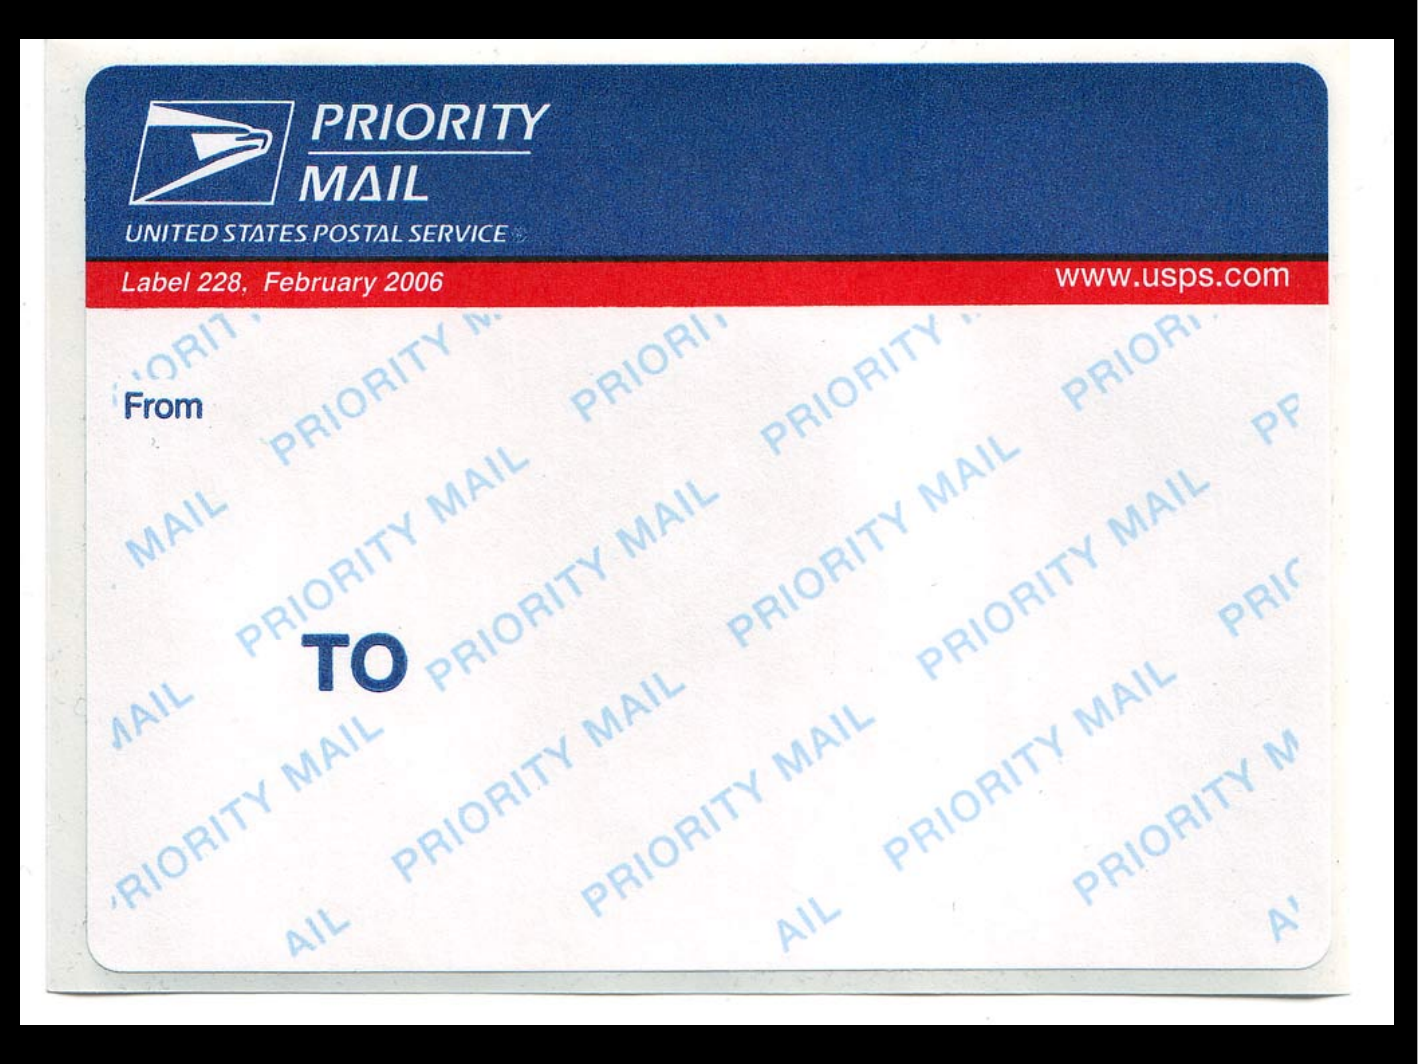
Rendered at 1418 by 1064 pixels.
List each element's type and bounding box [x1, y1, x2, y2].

picture [20, 39, 1394, 1025]
